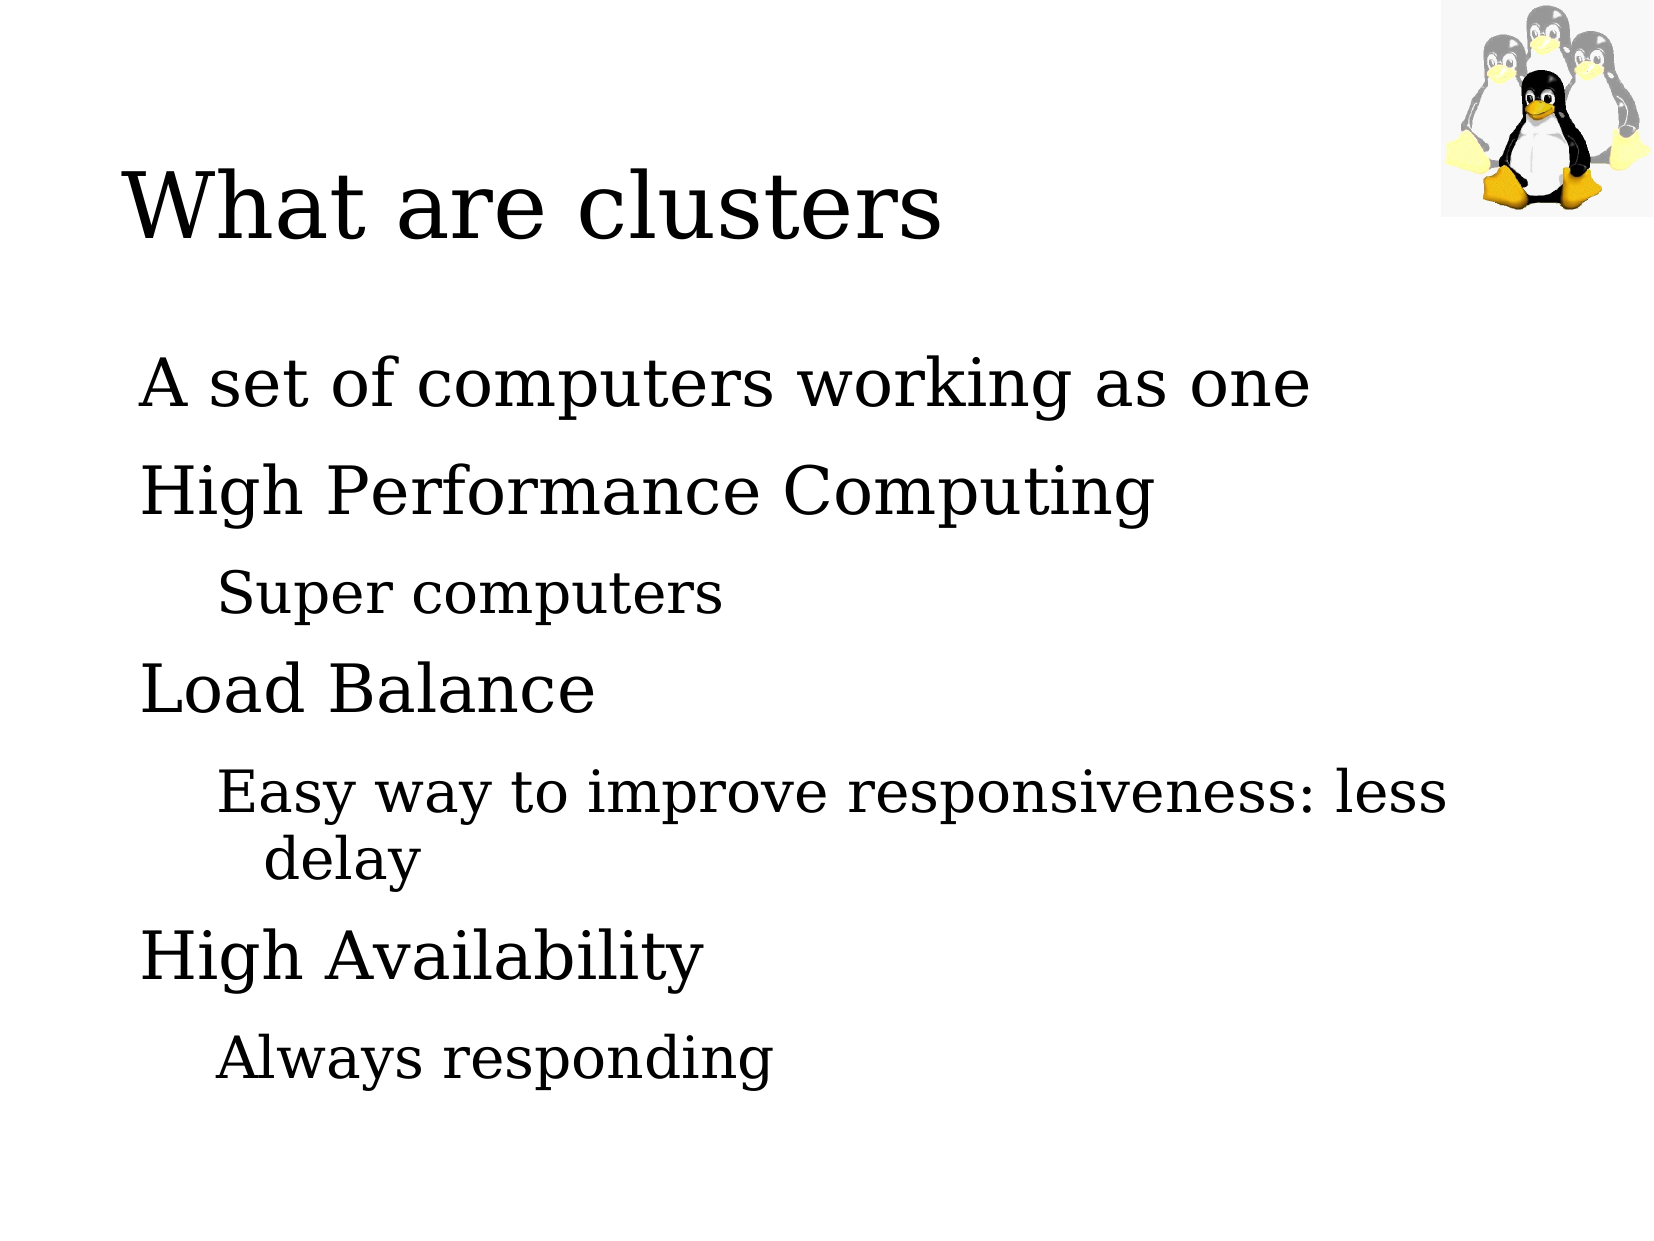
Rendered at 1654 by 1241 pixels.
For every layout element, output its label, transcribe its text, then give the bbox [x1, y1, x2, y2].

list A set of computers working as one High Performance Computing Super computers Load Balance Easy way to improve responsiveness: less delay High Availability Always responding [121, 344, 1534, 1127]
picture [1441, 0, 1654, 217]
title What are clusters [121, 102, 1534, 311]
